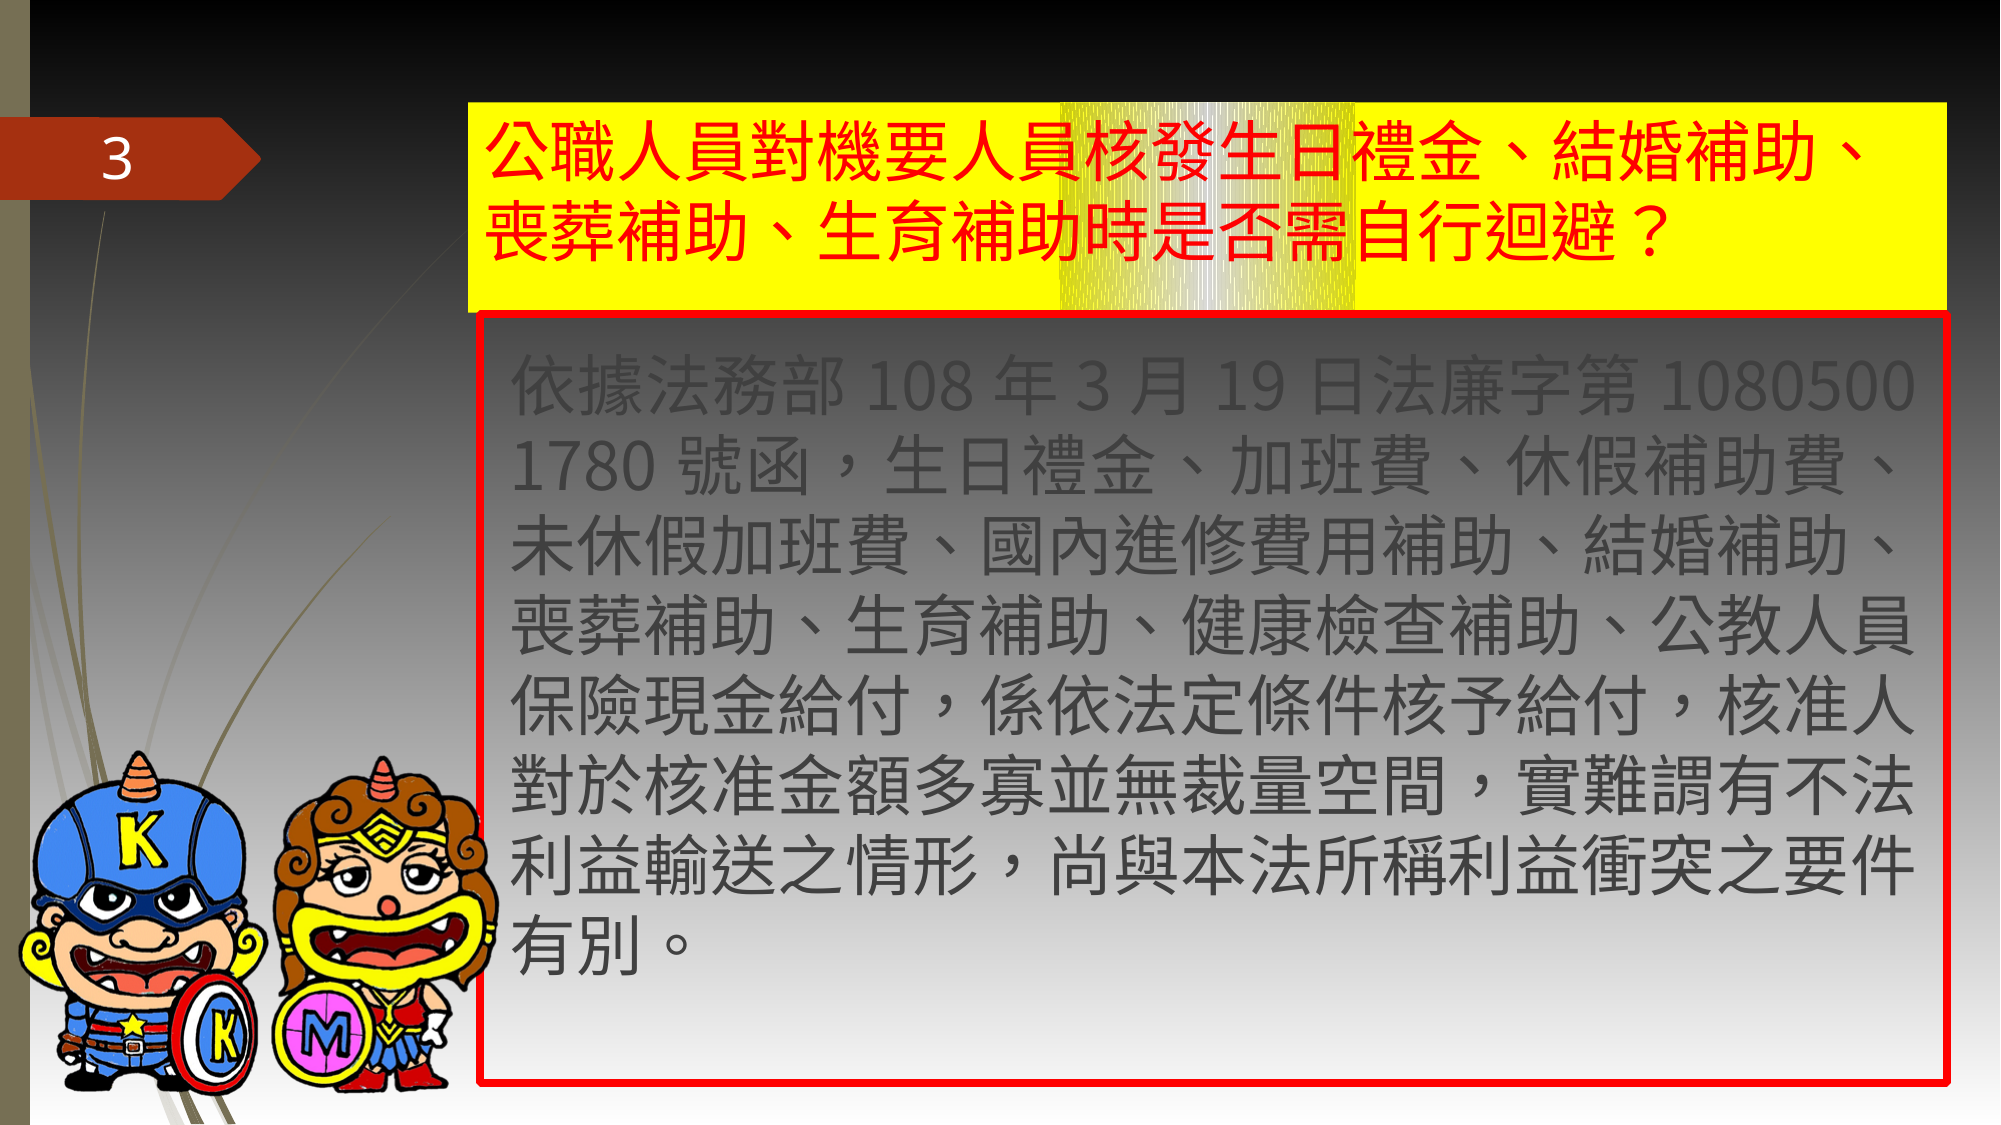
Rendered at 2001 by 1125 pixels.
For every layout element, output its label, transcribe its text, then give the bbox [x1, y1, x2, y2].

list 依據法務部108年3月19日法廉字第10805001780號函，生日禮金、加班費、休假補助費、未休假加班費、國內進修費用補助、結婚補助、喪葬補助、生育補助、健康檢查補助、公教人員保險現金給付，係依法定條件核予給付，核准人對於核准金額多寡並無裁量空間，實難謂有不法利益輸送之情形，尚與本法所稱利益衝突之要件有別。 [480, 313, 1947, 1084]
text_box 3 [86, 114, 199, 199]
title 公職人員對機要人員核發生日禮金、結婚補助、喪葬補助、生育補助時是否需自行迴避？ [468, 102, 1947, 313]
picture [0, 745, 510, 1101]
